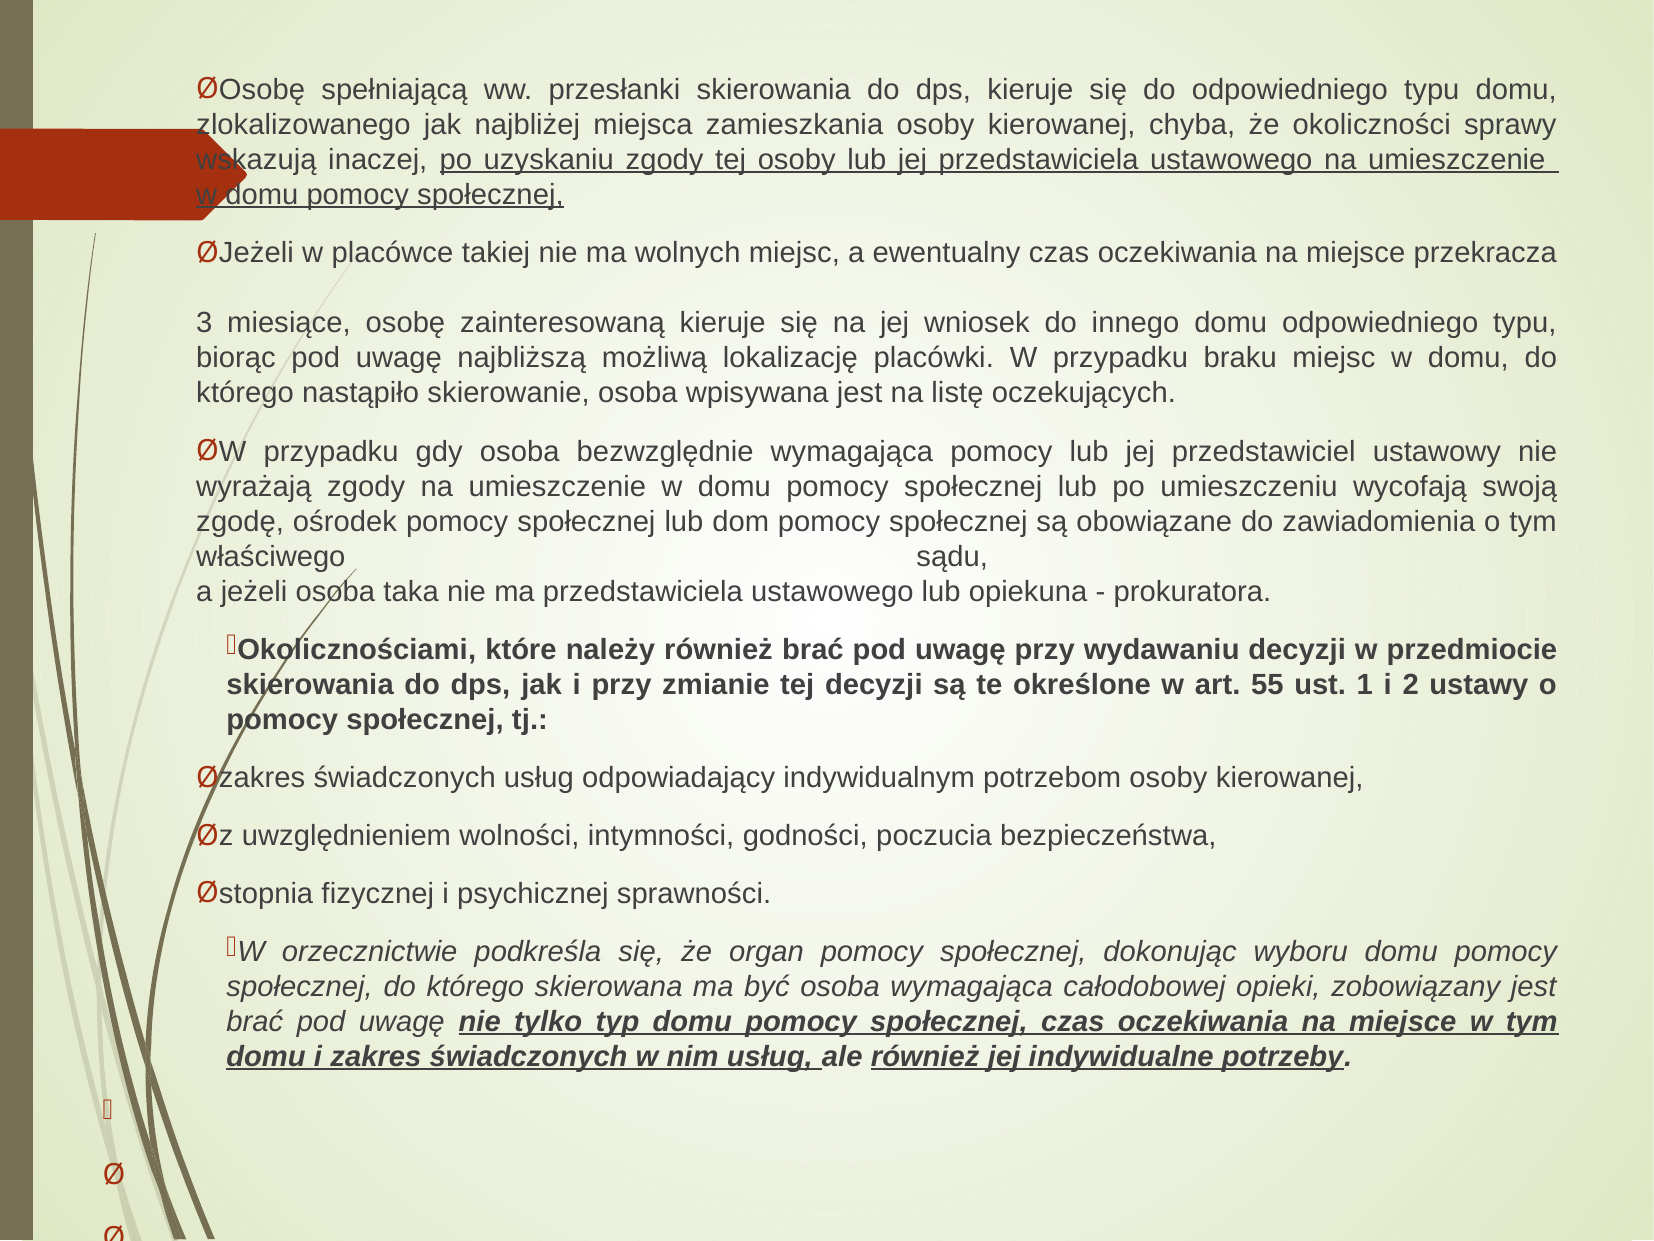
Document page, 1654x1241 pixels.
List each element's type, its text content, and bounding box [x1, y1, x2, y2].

list Osobę spełniającą ww. przesłanki skierowania do dps, kieruje się do odpowiedniego typu domu, zlokalizowanego jak najbliżej miejsca zamieszkania osoby kierowanej, chyba, że okoliczności sprawy wskazują inaczej, po uzyskaniu zgody tej osoby lub jej przedstawiciela ustawowego na umieszczenie w domu pomocy społecznej, Jeżeli w placówce takiej nie ma wolnych miejsc, a ewentualny czas oczekiwania na miejsce przekracza 3 miesiące, osobę zainteresowaną kieruje się na jej wniosek do innego domu odpowiedniego typu, biorąc pod uwagę najbliższą możliwą lokalizację placówki. W przypadku braku miejsc w domu, do którego nastąpiło skierowanie, osoba wpisywana jest na listę oczekujących. W przypadku gdy osoba bezwzględnie wymagająca pomocy lub jej przedstawiciel ustawowy nie wyrażają zgody na umieszczenie w domu pomocy społecznej lub po umieszczeniu wycofają swoją zgodę, ośrodek pomocy społecznej lub dom pomocy społecznej są obowiązane do zawiadomienia o tym właściwego sądu, a jeżeli osoba taka nie ma przedstawiciela ustawowego lub opiekuna - prokuratora. Okolicznościami, które należy również brać pod uwagę przy wydawaniu decyzji w przedmiocie skierowania do dps, jak i przy zmianie tej decyzji są te określone w art. 55 ust. 1 i 2 ustawy o pomocy społecznej, tj.: zakres świadczonych usług odpowiadający indywidualnym potrzebom osoby kierowanej, z uwzględnieniem wolności, intymności, godności, poczucia bezpieczeństwa, stopnia fizycznej i psychicznej sprawności. W orzecznictwie podkreśla się, że organ pomocy społecznej, dokonując wyboru domu pomocy społecznej, do którego skierowana ma być osoba wymagająca całodobowej opieki, zobowiązany jest brać pod uwagę nie tylko typ domu pomocy społecznej, czas oczekiwania na miejsce w tym domu i zakres świadczonych w nim usług, ale również jej indywidualne potrzeby. [87, 62, 1574, 1144]
